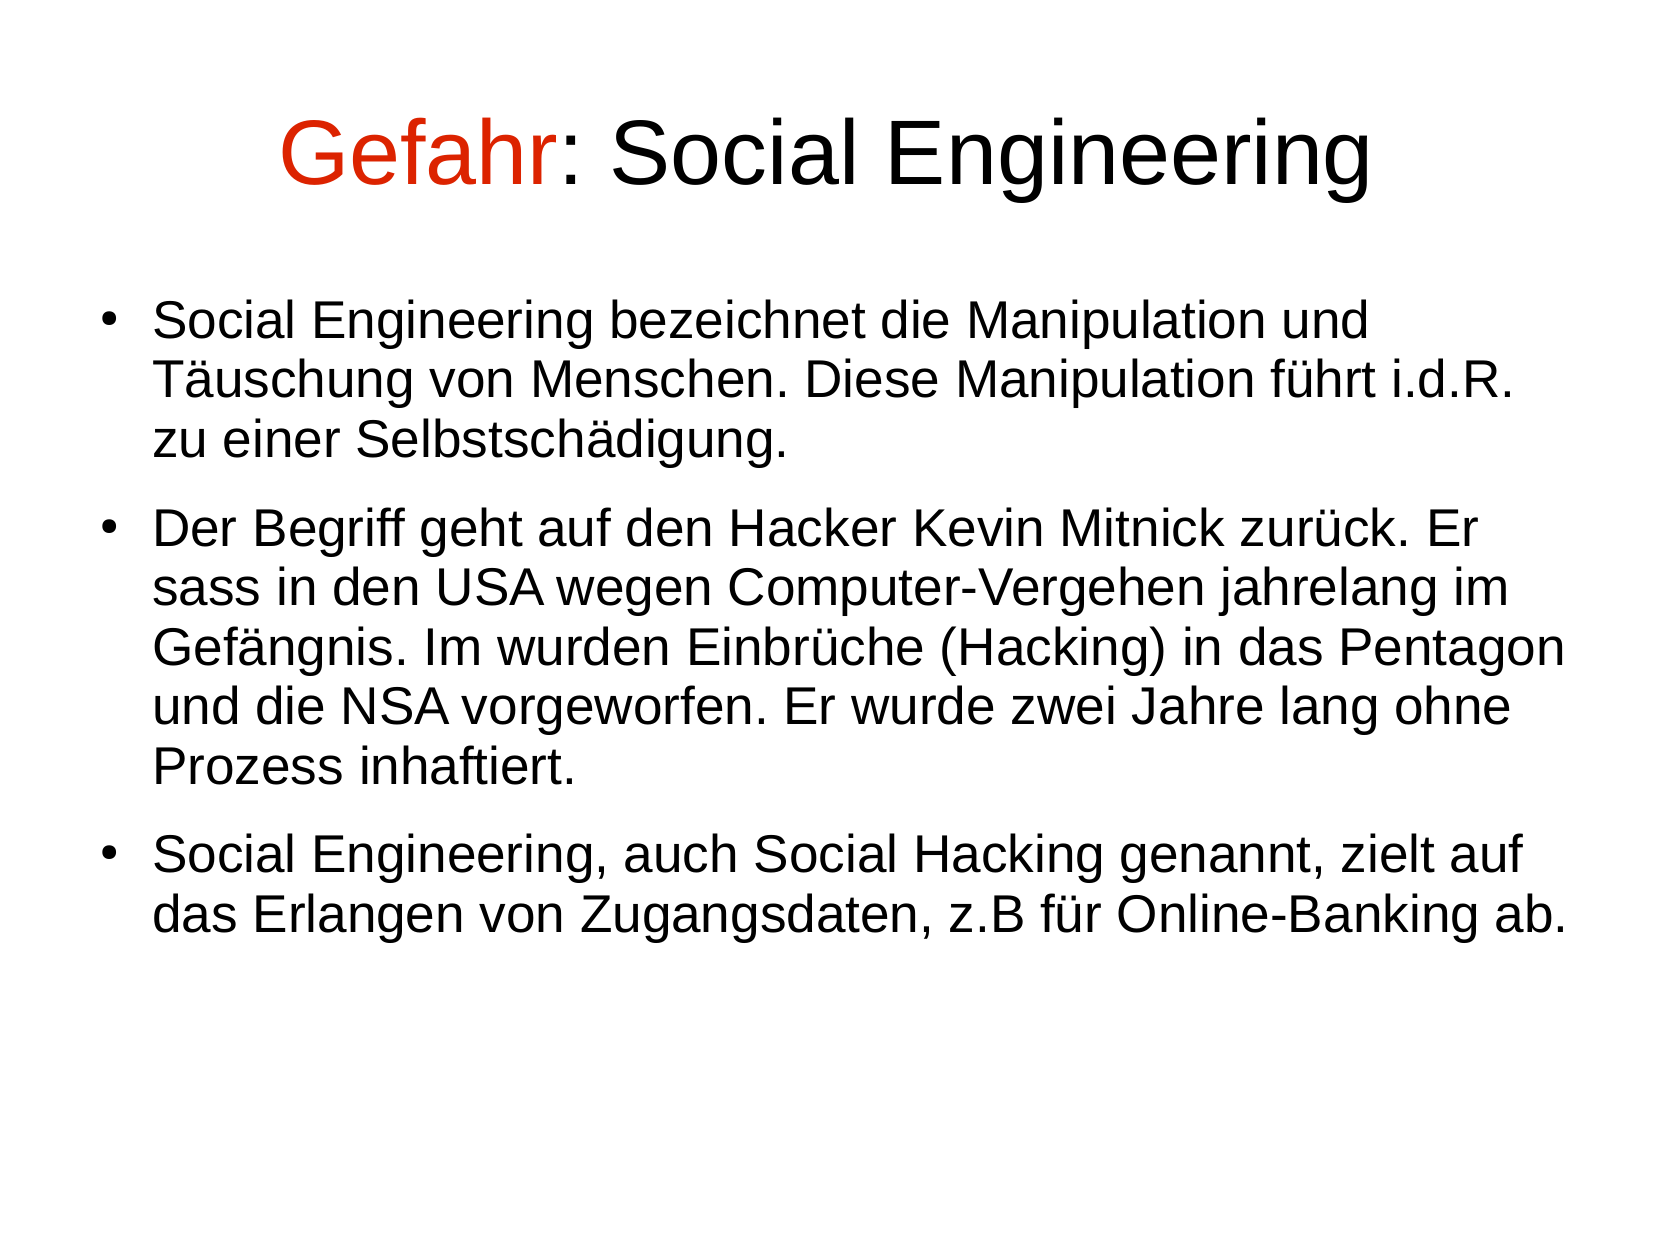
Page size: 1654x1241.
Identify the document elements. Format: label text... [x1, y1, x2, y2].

title Gefahr: Social Engineering [82, 49, 1571, 257]
list Social Engineering bezeichnet die Manipulation und Täuschung von Menschen. Diese Manipulation führt i.d.R. zu einer Selbstschädigung. Der Begriff geht auf den Hacker Kevin Mitnick zurück. Er sass in den USA wegen Computer-Vergehen jahrelang im Gefängnis. Im wurden Einbrüche (Hacking) in das Pentagon und die NSA vorgeworfen. Er wurde zwei Jahre lang ohne Prozess inhaftiert. Social Engineering, auch Social Hacking genannt, zielt auf das Erlangen von Zugangsdaten, z.B für Online-Banking ab. [82, 290, 1571, 1010]
